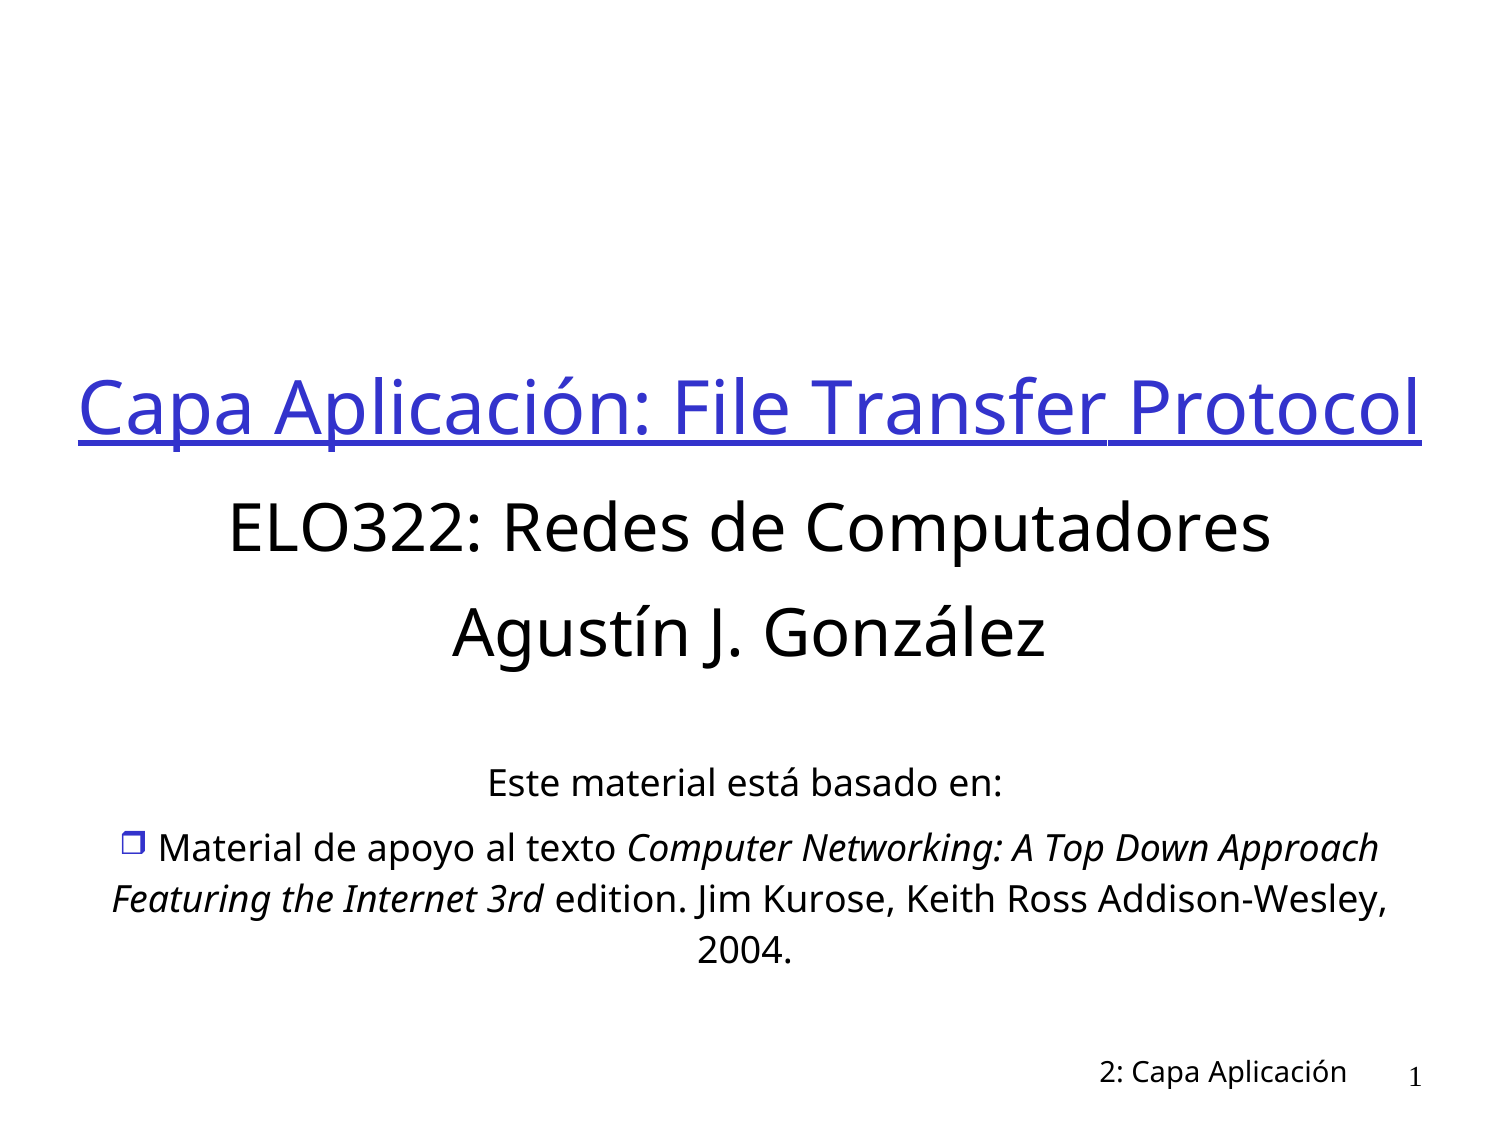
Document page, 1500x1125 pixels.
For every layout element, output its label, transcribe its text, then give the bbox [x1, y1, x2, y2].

subtitle ELO322: Redes de Computadores Agustín J. González Este material está basado en: Material de apoyo al texto Computer Networking: A Top Down Approach Featuring the Internet 3rd edition. Jim Kurose, Keith Ross Addison-Wesley, 2004. [75, 487, 1426, 968]
title Capa Aplicación: File Transfer Protocol [75, 323, 1426, 487]
